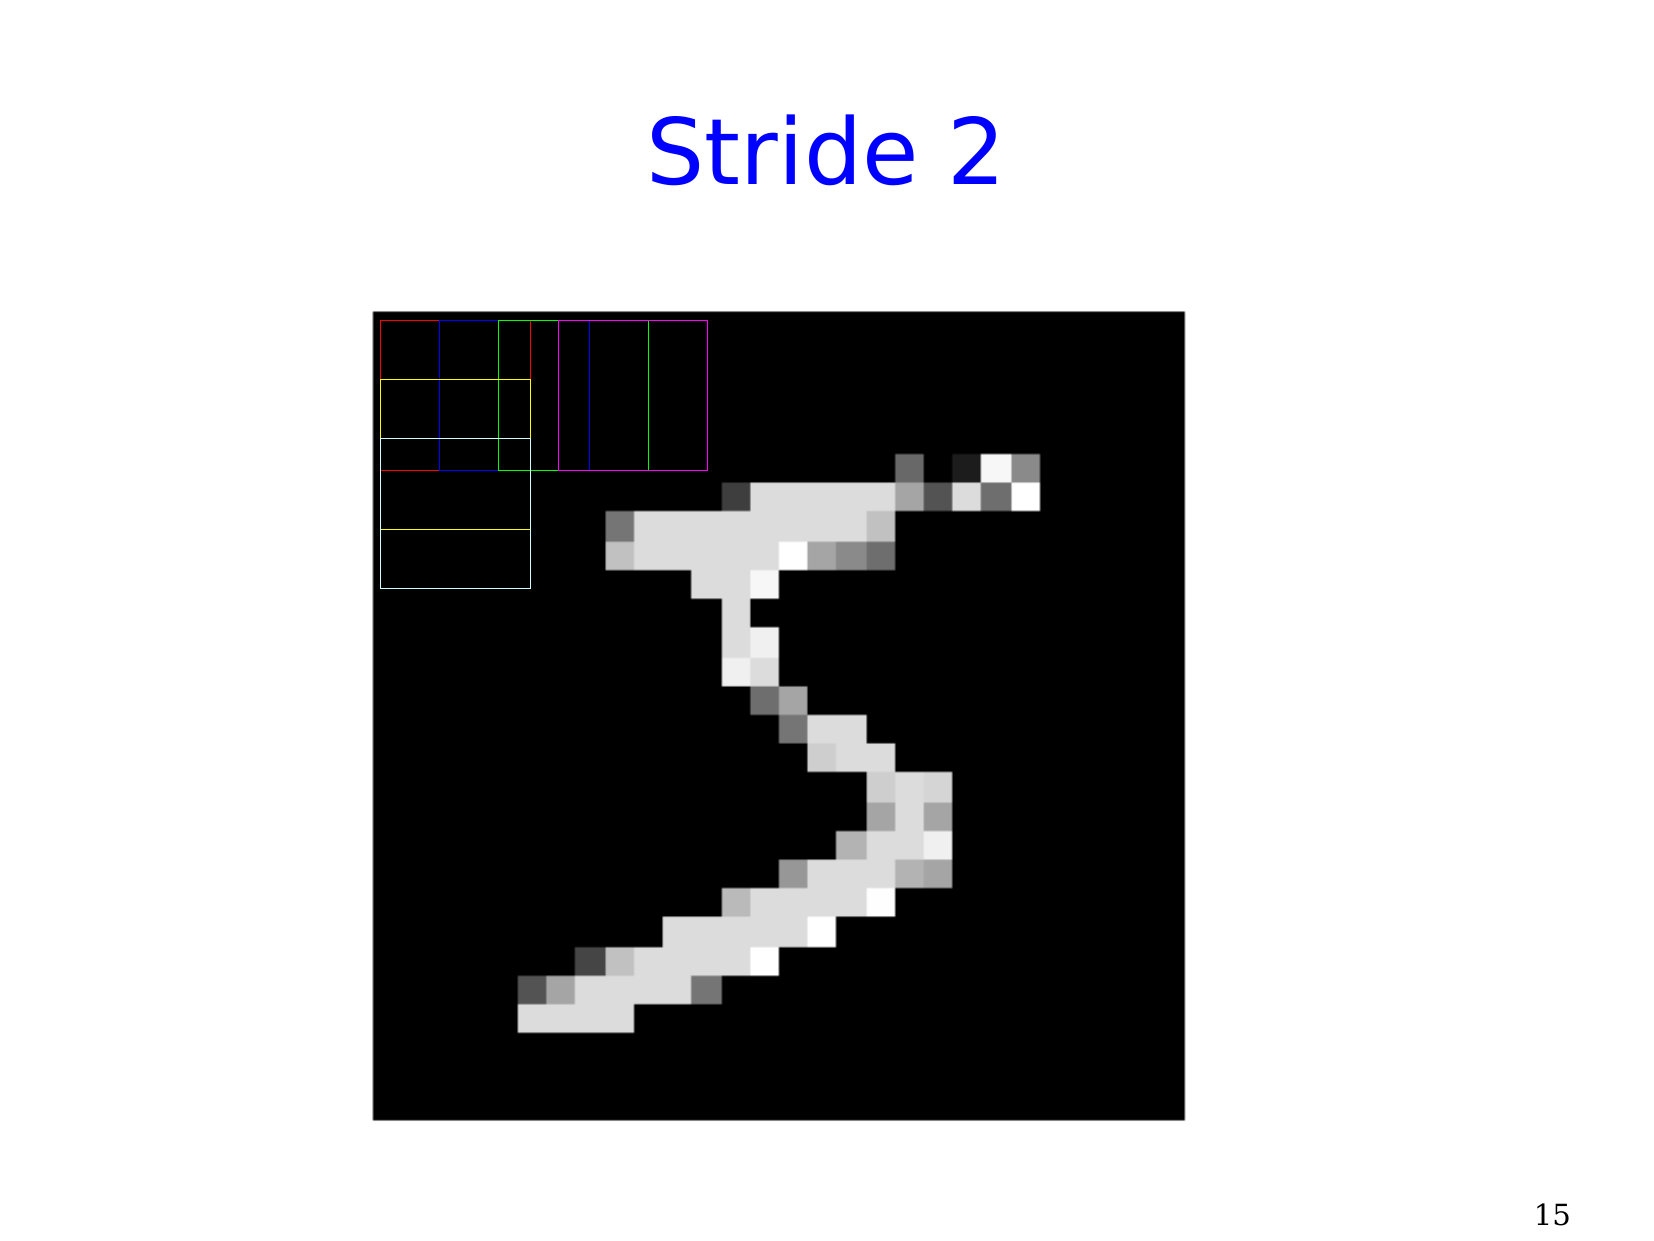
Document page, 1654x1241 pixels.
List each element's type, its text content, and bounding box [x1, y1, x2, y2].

picture [356, 299, 1203, 1132]
title Stride 2 [82, 49, 1571, 257]
